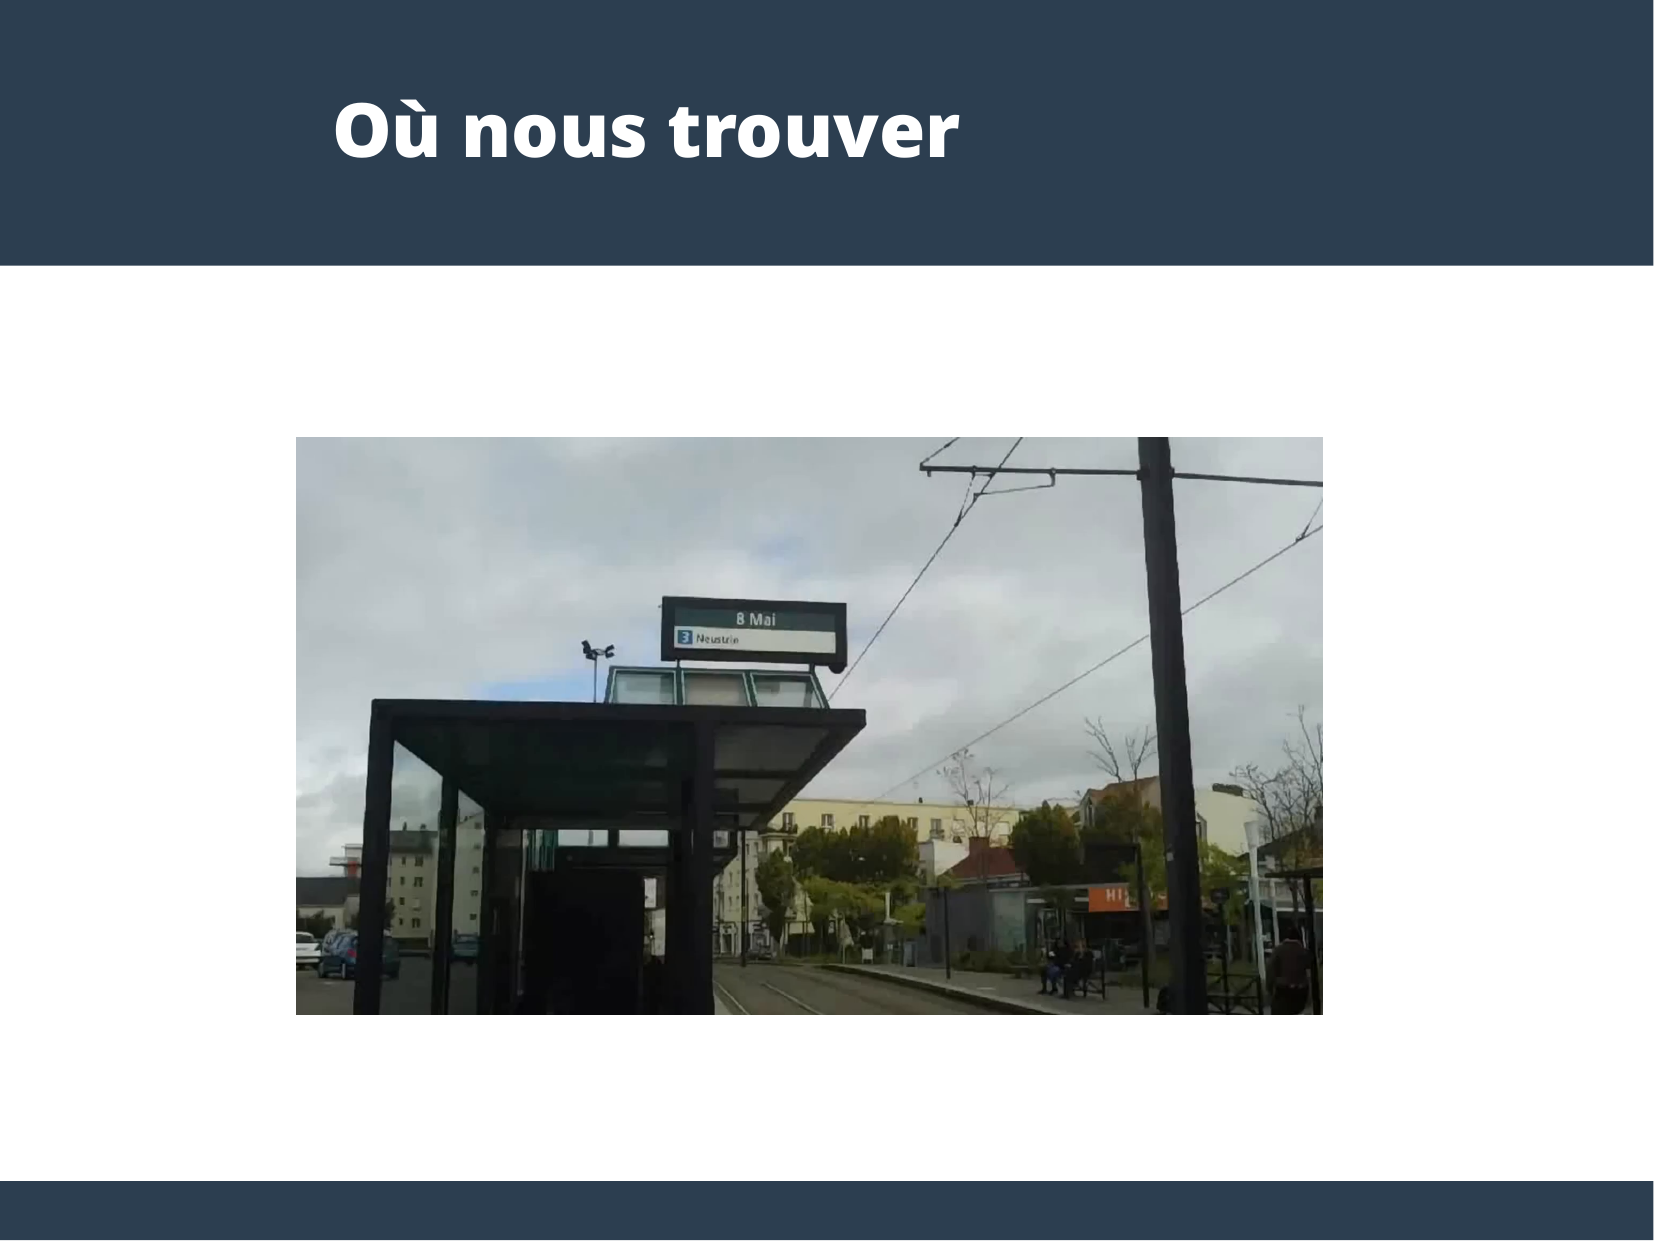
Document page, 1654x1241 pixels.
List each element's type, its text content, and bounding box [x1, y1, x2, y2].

title Où nous trouver [59, 49, 1595, 207]
text_box [295, 437, 1323, 1016]
